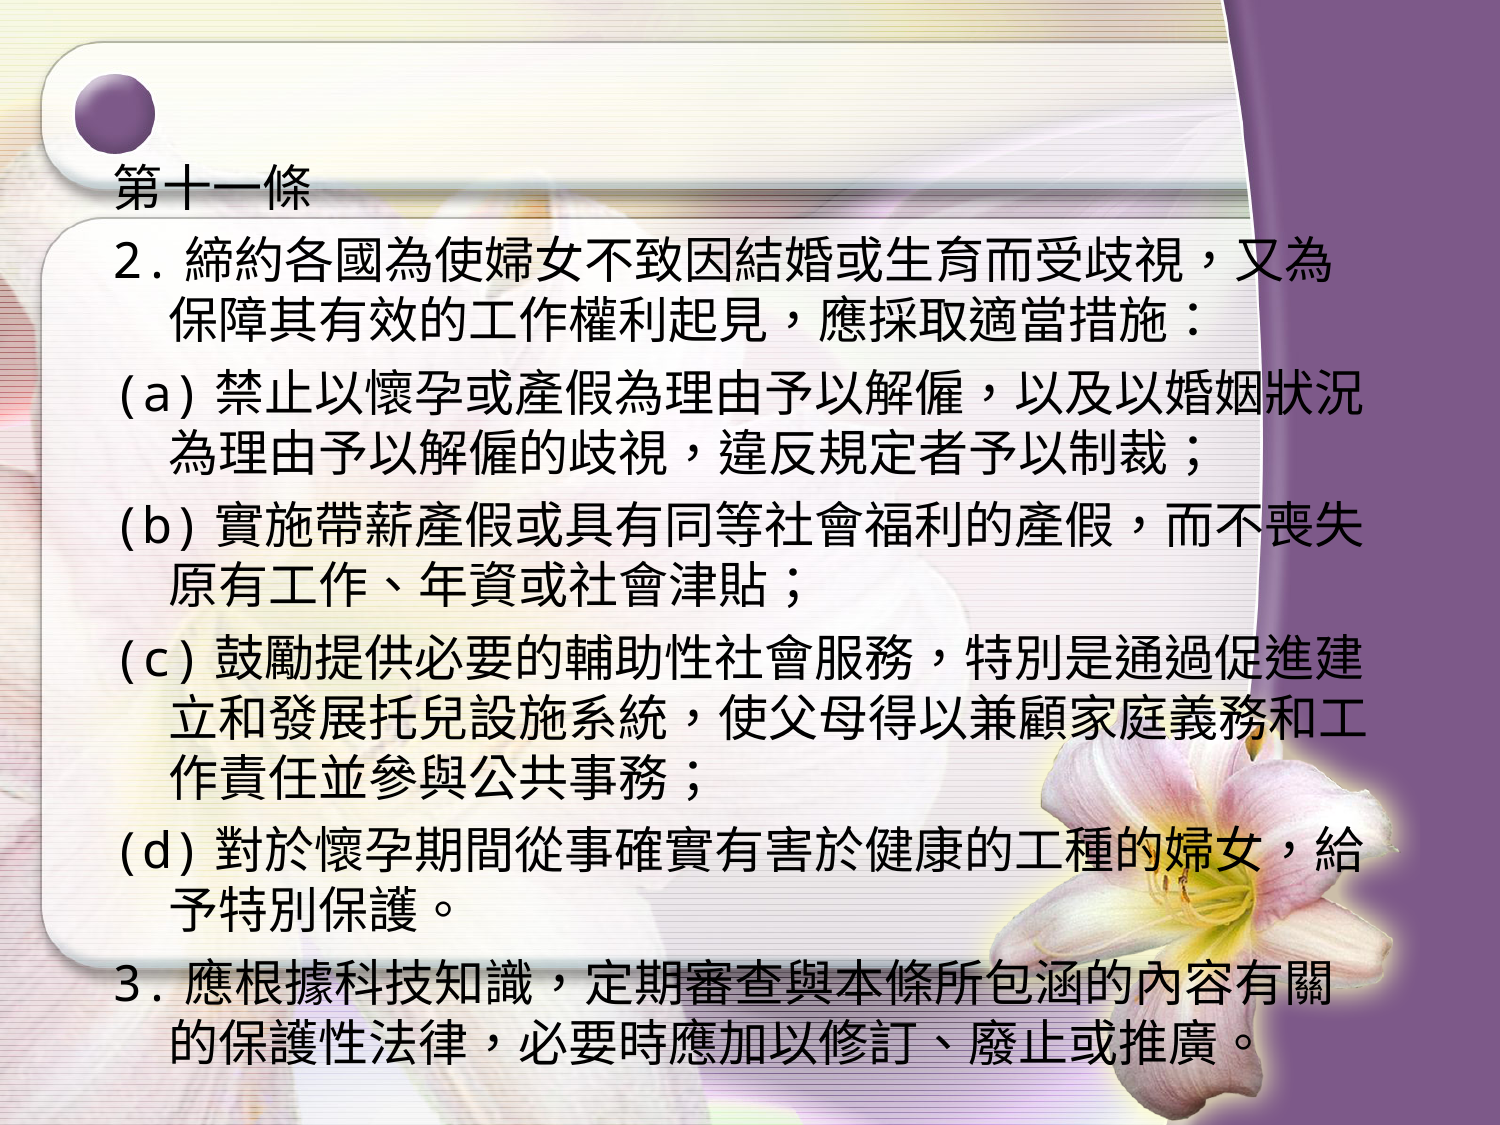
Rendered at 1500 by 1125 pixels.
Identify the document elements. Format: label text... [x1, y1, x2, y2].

list 第十一條 2.締約各國為使婦女不致因結婚或生育而受歧視，又為保障其有效的工作權利起見，應採取適當措施： (a)禁止以懷孕或產假為理由予以解僱，以及以婚姻狀況為理由予以解僱的歧視，違反規定者予以制裁； (b)實施帶薪產假或具有同等社會福利的產假，而不喪失原有工作、年資或社會津貼； (c)鼓勵提供必要的輔助性社會服務，特別是通過促進建立和發展托兒設施系統，使父母得以兼顧家庭義務和工作責任並參與公共事務； (d)對於懷孕期間從事確實有害於健康的工種的婦女，給予特別保護。 3.應根據科技知識，定期審查與本條所包涵的內容有關的保護性法律，必要時應加以修訂、廢止或推廣。 [41, 148, 1392, 1100]
